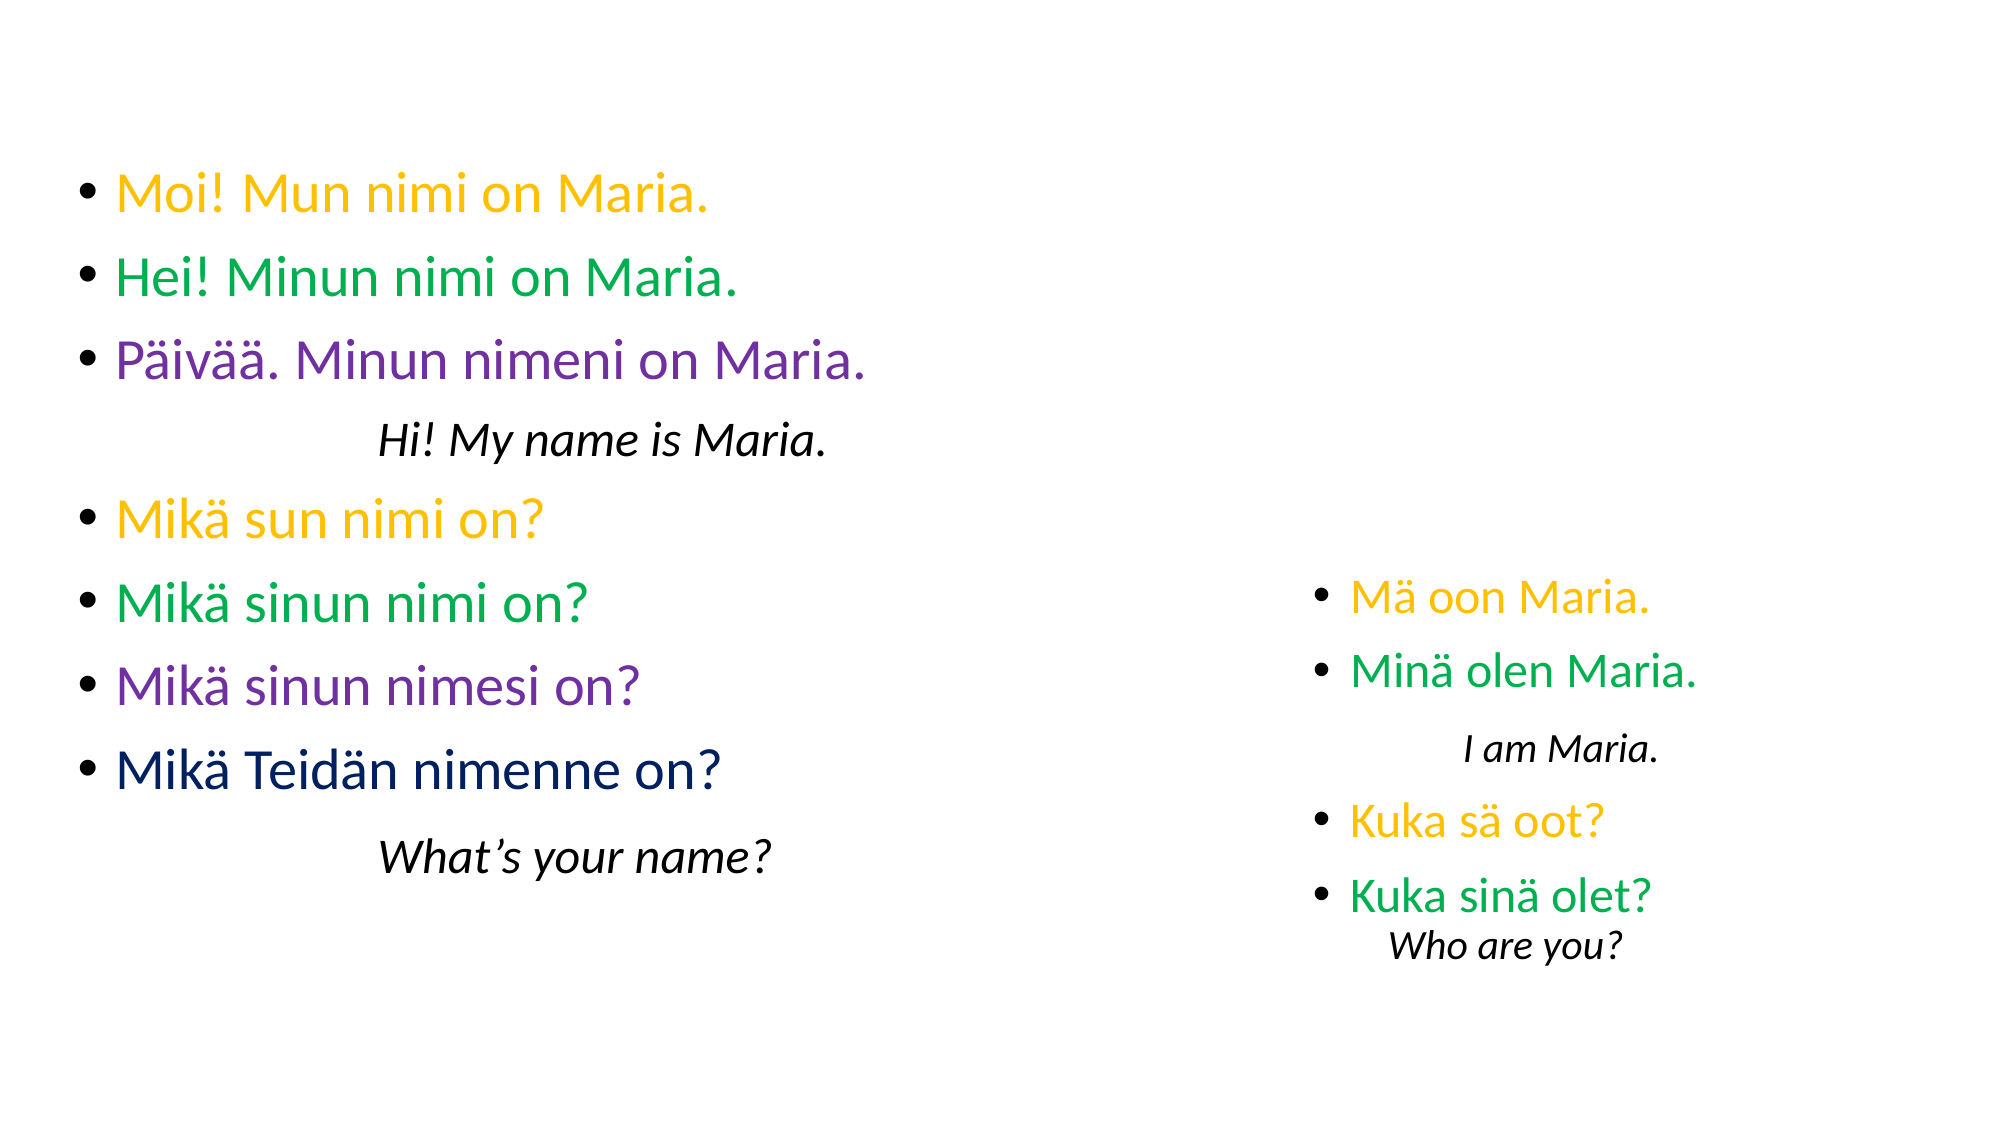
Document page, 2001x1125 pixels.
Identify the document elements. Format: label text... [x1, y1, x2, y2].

text_box Mä oon Maria. Minä olen Maria. I am Maria. Kuka sä oot? Kuka sinä olet? Who are you? [1297, 562, 1945, 1125]
list Moi! Mun nimi on Maria. Hei! Minun nimi on Maria. Päivää. Minun nimeni on Maria. Hi! My name is Maria. Mikä sun nimi on? Mikä sinun nimi on? Mikä sinun nimesi on? Mikä Teidän nimenne on? What’s your name? [62, 154, 1298, 1109]
